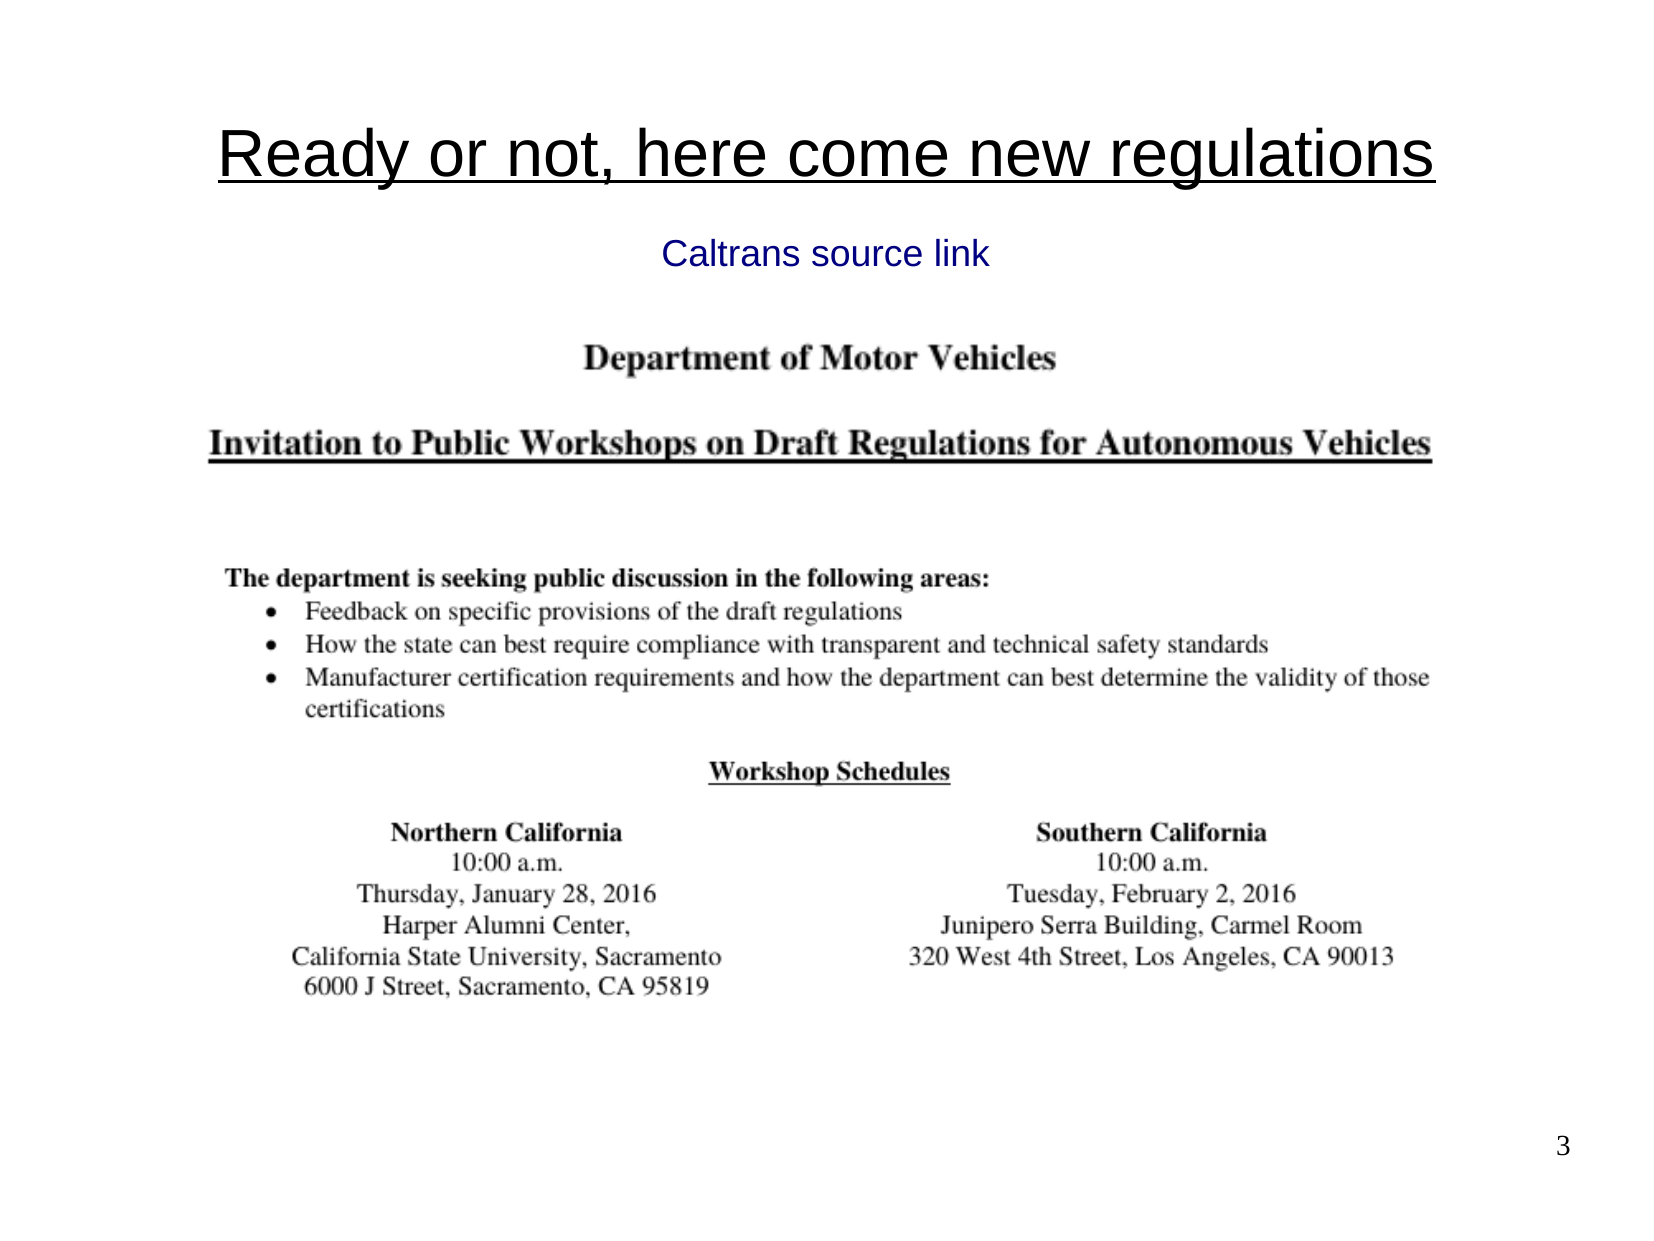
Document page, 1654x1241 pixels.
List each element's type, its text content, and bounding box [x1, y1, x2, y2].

title Ready or not, here come new regulations [82, 49, 1571, 257]
text_box Caltrans source link [646, 225, 1007, 282]
picture [151, 539, 1502, 1000]
picture [142, 256, 1511, 482]
